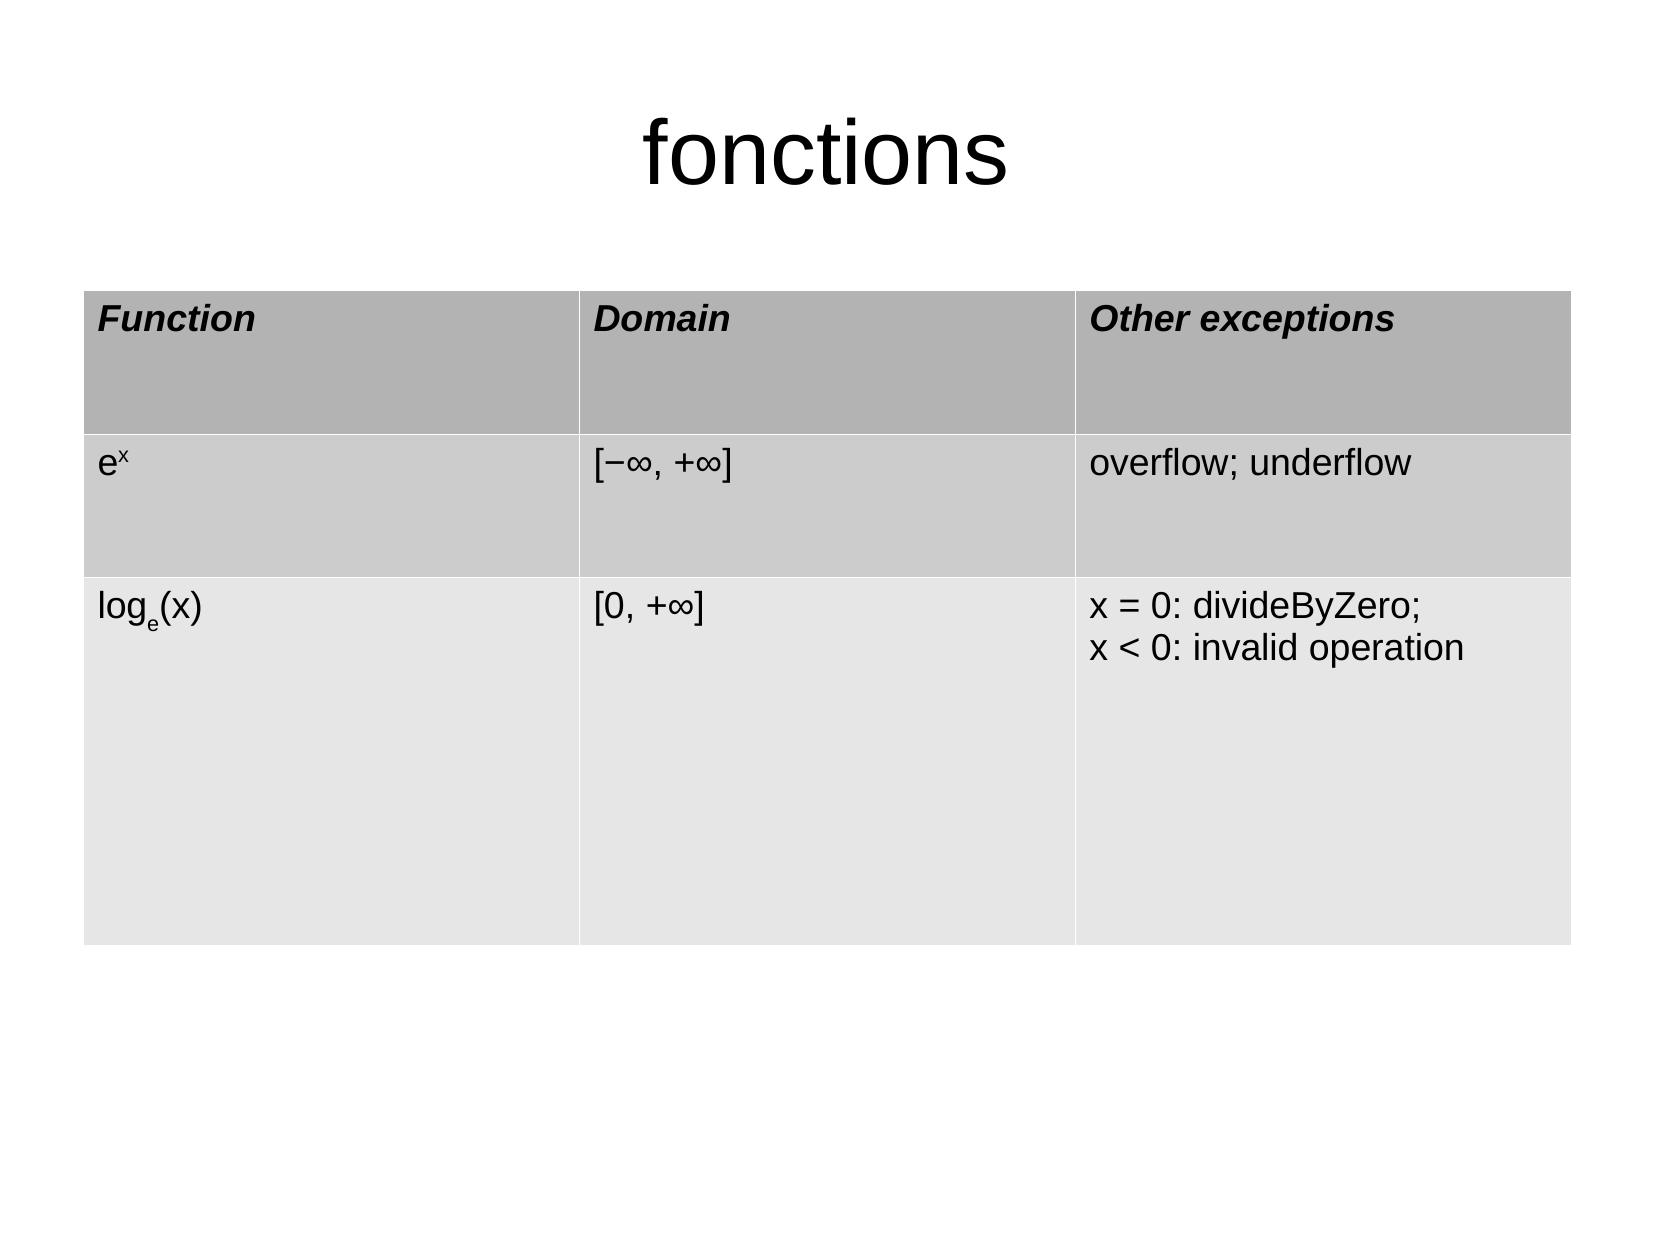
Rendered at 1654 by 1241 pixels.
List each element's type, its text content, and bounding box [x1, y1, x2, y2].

table_cell loge(x) [84, 578, 579, 945]
table_cell x = 0: divideByZero; x < 0: invalid operation [1076, 578, 1571, 945]
table_cell ex [84, 435, 579, 577]
table_header Other exceptions [1076, 291, 1571, 434]
table_cell overflow; underflow [1076, 435, 1571, 577]
title fonctions [82, 49, 1571, 257]
table_header Function [84, 291, 579, 434]
table_cell [0, +∞] [580, 578, 1075, 945]
table_header Domain [580, 291, 1075, 434]
table_cell [−∞, +∞] [580, 435, 1075, 577]
